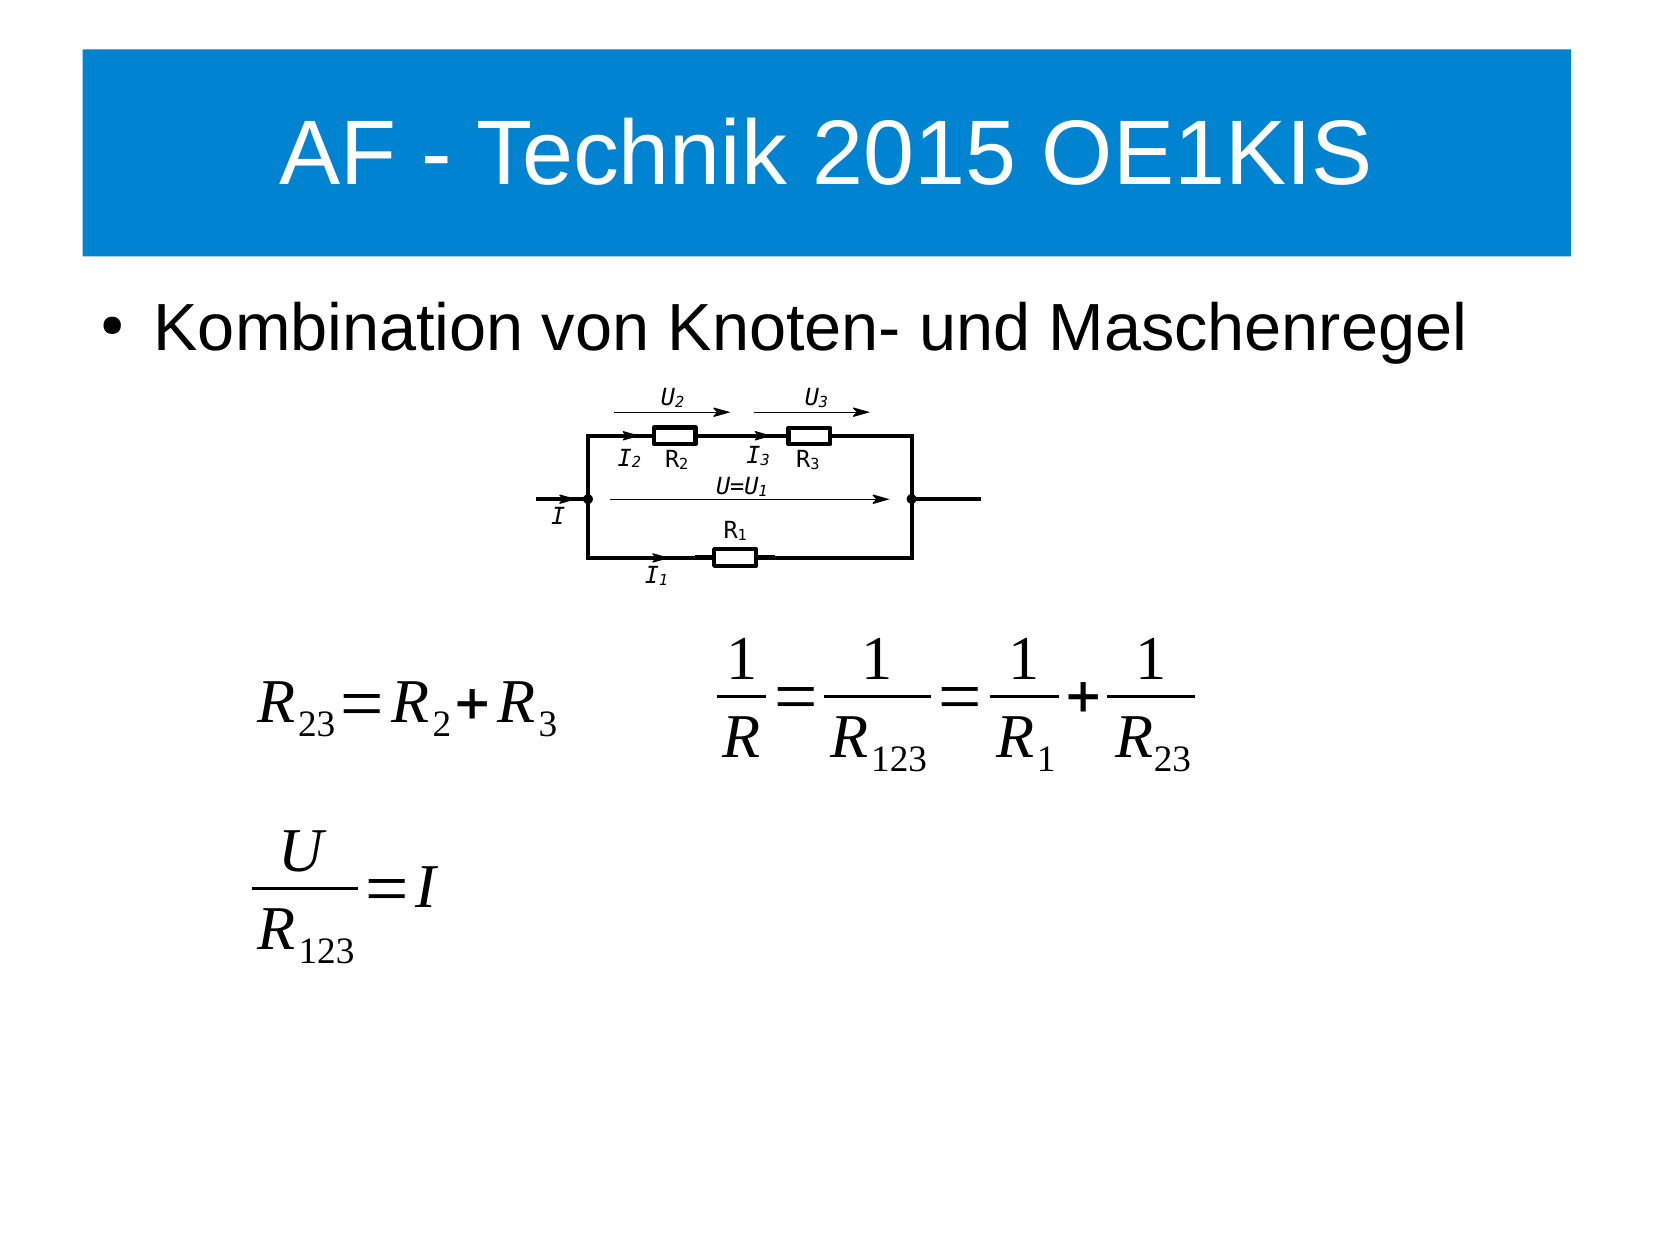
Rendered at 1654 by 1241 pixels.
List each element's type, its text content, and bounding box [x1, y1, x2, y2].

picture [271, 259, 1149, 1241]
chart [707, 622, 1205, 780]
list Kombination von Knoten- und Maschenregel [1149, 290, 1571, 1010]
title AF - Technik 2015 OE1KIS [82, 49, 1571, 257]
chart [248, 665, 563, 745]
chart [242, 814, 449, 972]
list Kombination von Knoten- und Maschenregel [82, 290, 271, 1010]
